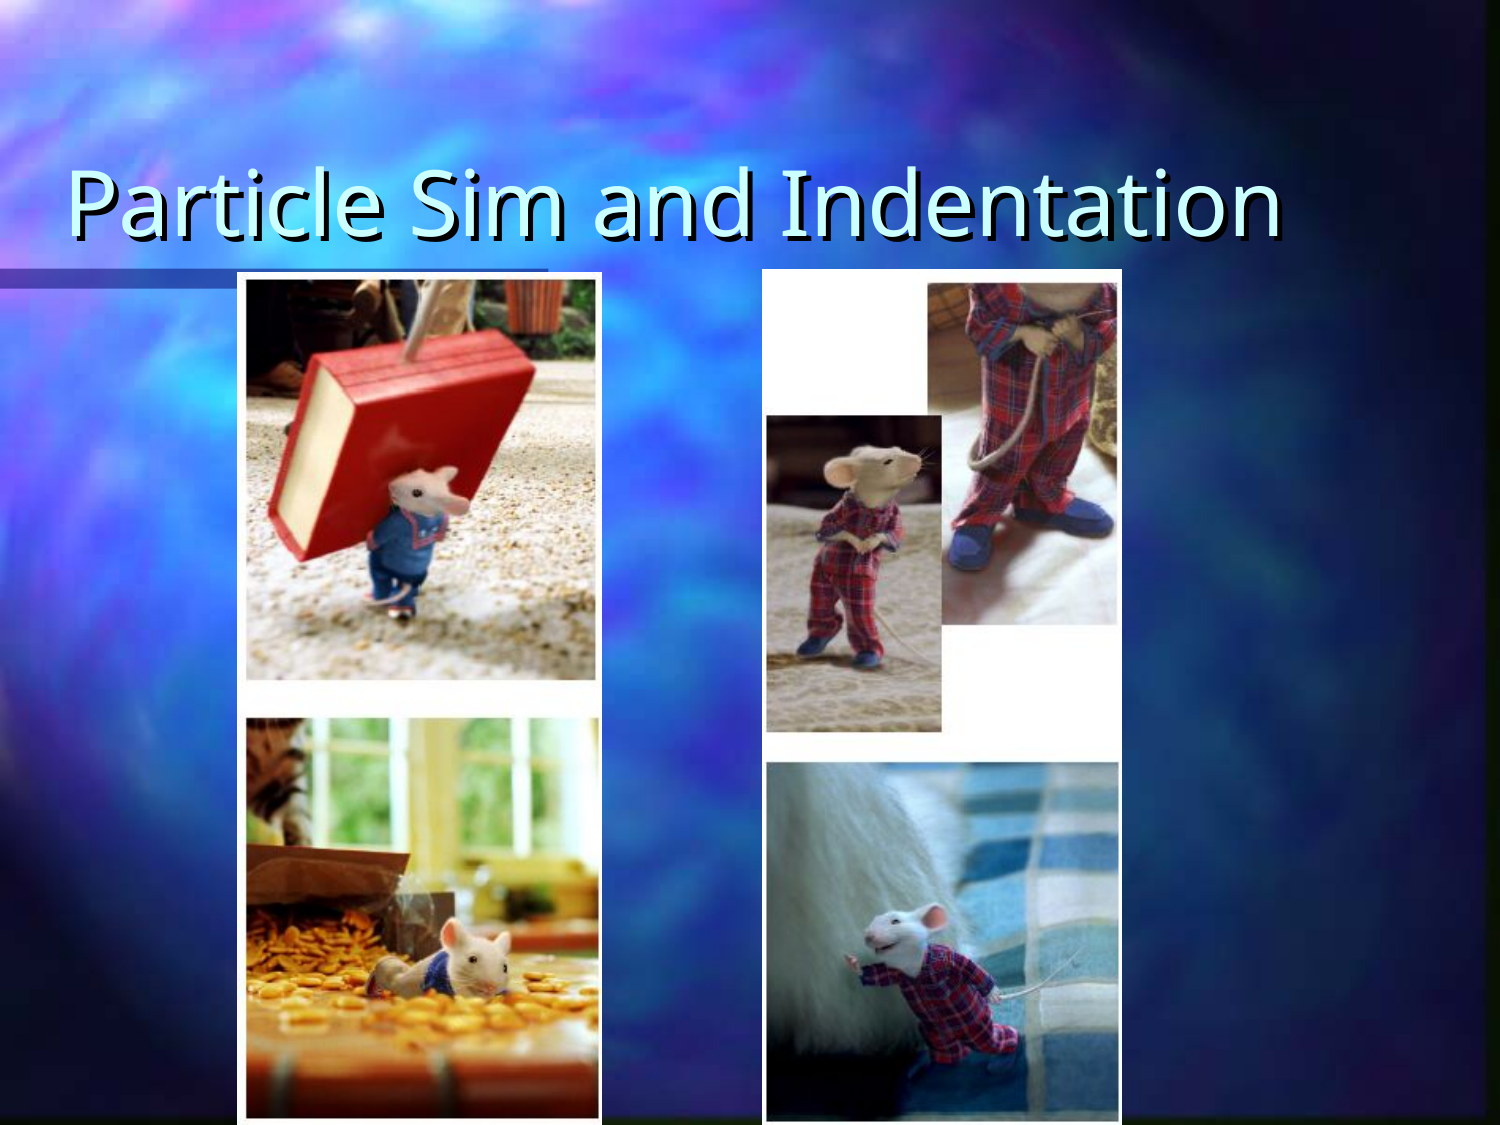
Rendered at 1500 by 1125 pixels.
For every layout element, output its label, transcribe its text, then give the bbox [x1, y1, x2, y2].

picture [0, 0, 1500, 1125]
title Particle Sim and Indentation [37, 74, 1313, 263]
